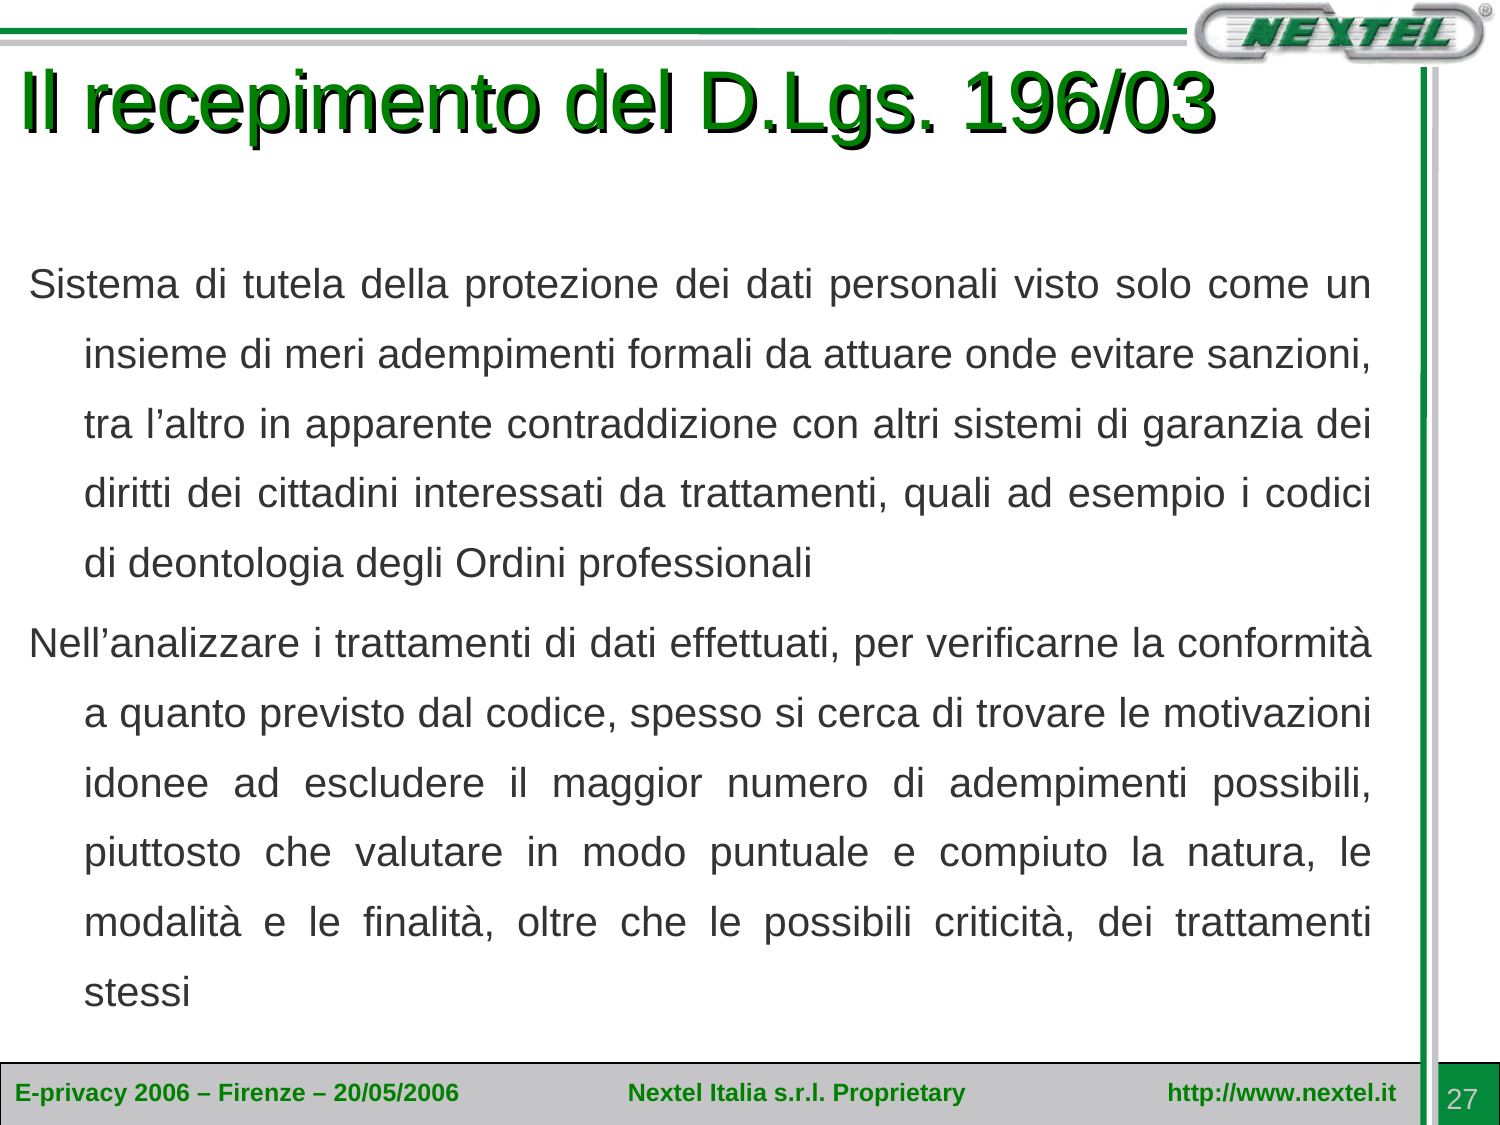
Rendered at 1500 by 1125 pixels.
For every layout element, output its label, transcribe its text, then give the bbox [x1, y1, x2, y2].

title Il recepimento del D.Lgs. 196/03 [2, 25, 1241, 176]
picture [1187, 0, 1500, 67]
list Sistema di tutela della protezione dei dati personali visto solo come un insieme di meri adempimenti formali da attuare onde evitare sanzioni, tra l’altro in apparente contraddizione con altri sistemi di garanzia dei diritti dei cittadini interessati da trattamenti, quali ad esempio i codici di deontologia degli Ordini professionali Nell’analizzare i trattamenti di dati effettuati, per verificarne la conformità a quanto previsto dal codice, spesso si cerca di trovare le motivazioni idonee ad escludere il maggior numero di adempimenti possibili, piuttosto che valutare in modo puntuale e compiuto la natura, le modalità e le finalità, oltre che le possibili criticità, dei trattamenti stessi [13, 230, 1388, 1005]
